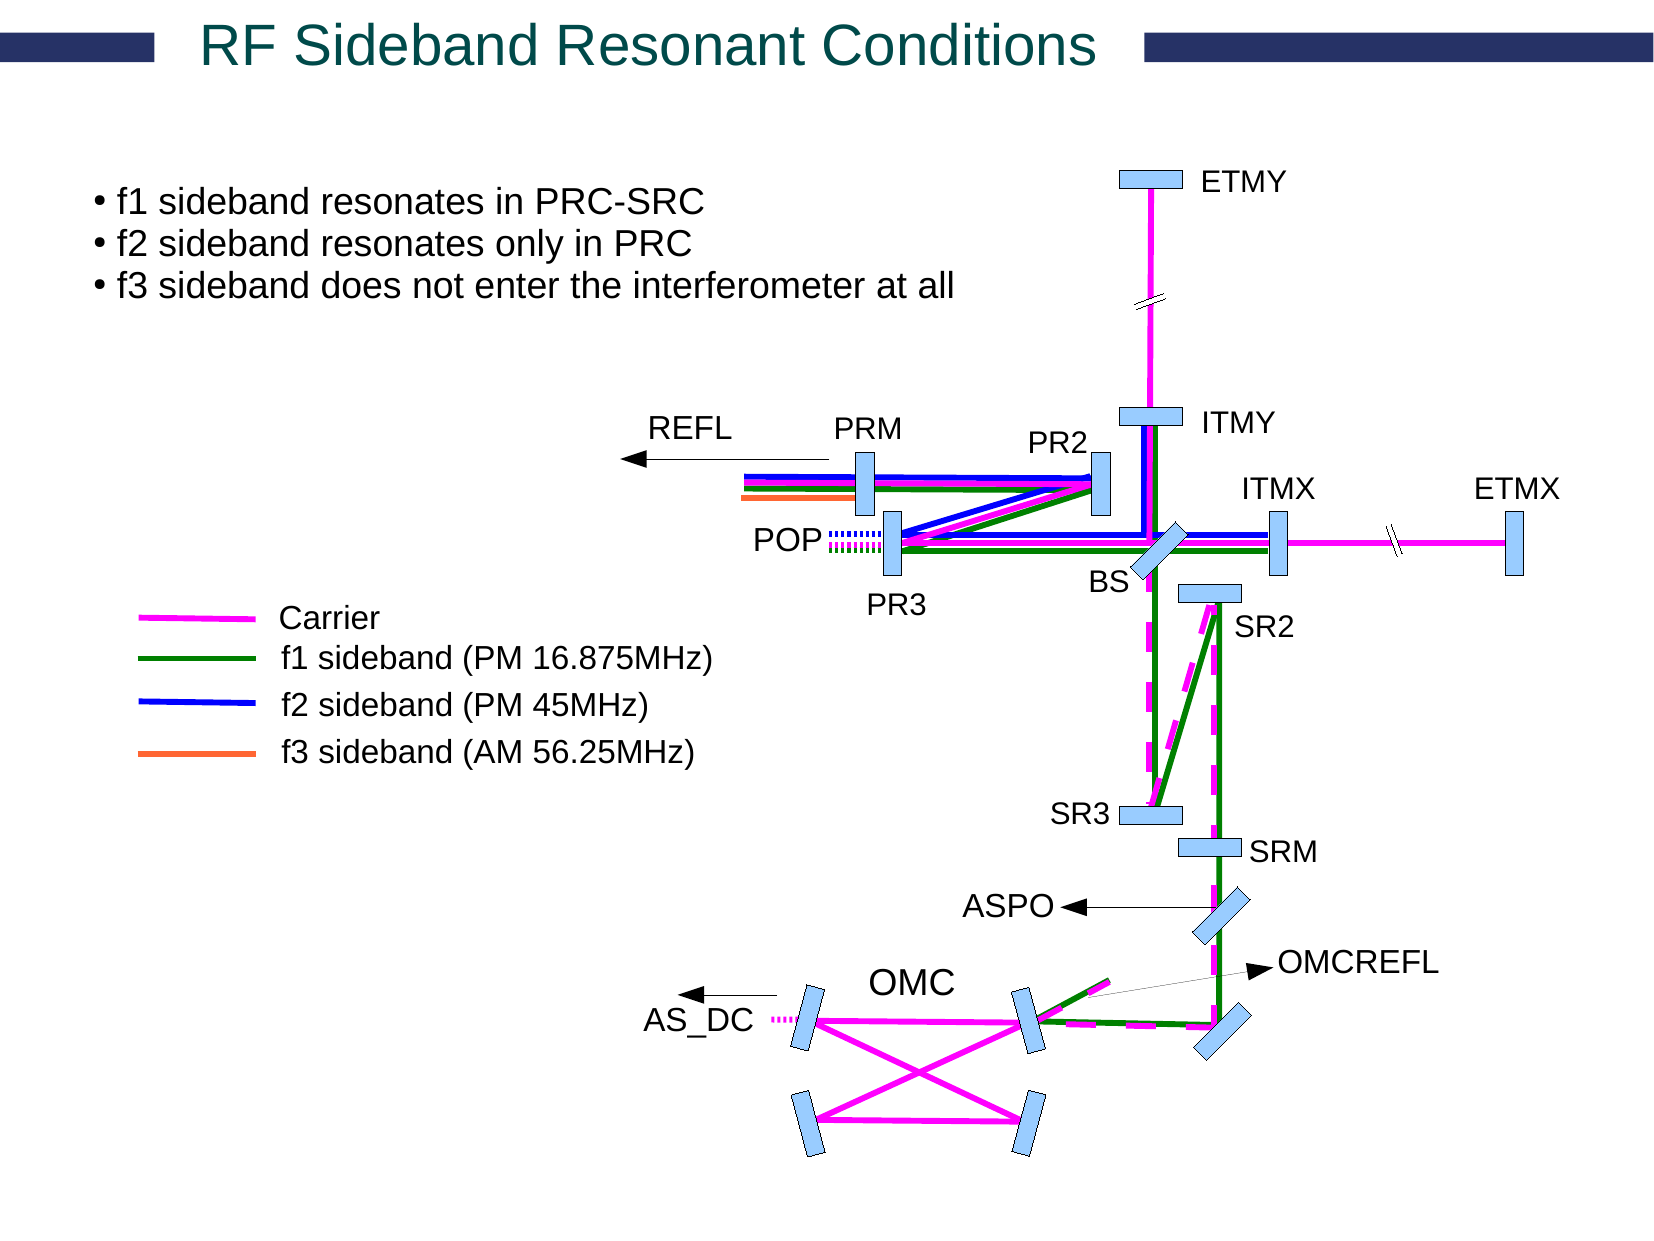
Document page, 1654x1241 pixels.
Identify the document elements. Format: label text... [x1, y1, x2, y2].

title RF Sideband Resonant Conditions [154, 12, 1145, 78]
text_box ETMX [1459, 463, 1576, 514]
text_box [1178, 838, 1242, 857]
text_box ETMY [1185, 157, 1306, 207]
text_box [855, 454, 875, 516]
text_box [1193, 1002, 1252, 1061]
text_box ITMY [1186, 397, 1291, 447]
text_box [883, 511, 902, 576]
text_box ITMX [1226, 463, 1331, 514]
text_box OMCREFL [1262, 936, 1455, 989]
text_box [1269, 514, 1288, 576]
text_box [1192, 886, 1251, 945]
text_box f3 sideband (AM 56.25MHz) [266, 726, 711, 779]
text_box ASPO [947, 880, 1070, 933]
text_box SRM [1234, 826, 1335, 877]
text_box [1091, 452, 1111, 516]
text_box [1011, 987, 1046, 1054]
text_box [1126, 806, 1183, 825]
text_box f1 sideband resonates in PRC-SRC f2 sideband resonates only in PRC f3 sideband does not enter the interferometer at all [78, 173, 971, 315]
text_box REFL [632, 401, 748, 454]
text_box f2 sideband (PM 45MHz) [266, 679, 665, 726]
text_box f1 sideband (PM 16.875MHz) [266, 631, 729, 684]
text_box AS_DC [628, 993, 770, 1046]
text_box PR3 [851, 579, 942, 630]
text_box [1134, 293, 1167, 309]
text_box SR2 [1219, 602, 1315, 652]
text_box [1387, 524, 1403, 557]
text_box POP [738, 514, 839, 567]
text_box [1119, 407, 1183, 426]
text_box [1178, 584, 1242, 603]
text_box [1505, 514, 1524, 576]
text_box [791, 1090, 826, 1157]
text_box [1141, 521, 1189, 561]
text_box OMC [853, 954, 987, 1012]
text_box PRM [818, 404, 927, 454]
text_box [790, 984, 825, 1051]
text_box PR2 [1012, 418, 1110, 468]
text_box Carrier [264, 592, 396, 645]
text_box [1119, 170, 1183, 189]
text_box BS [1073, 556, 1162, 607]
text_box SR3 [1035, 789, 1126, 839]
text_box [1011, 1090, 1046, 1157]
